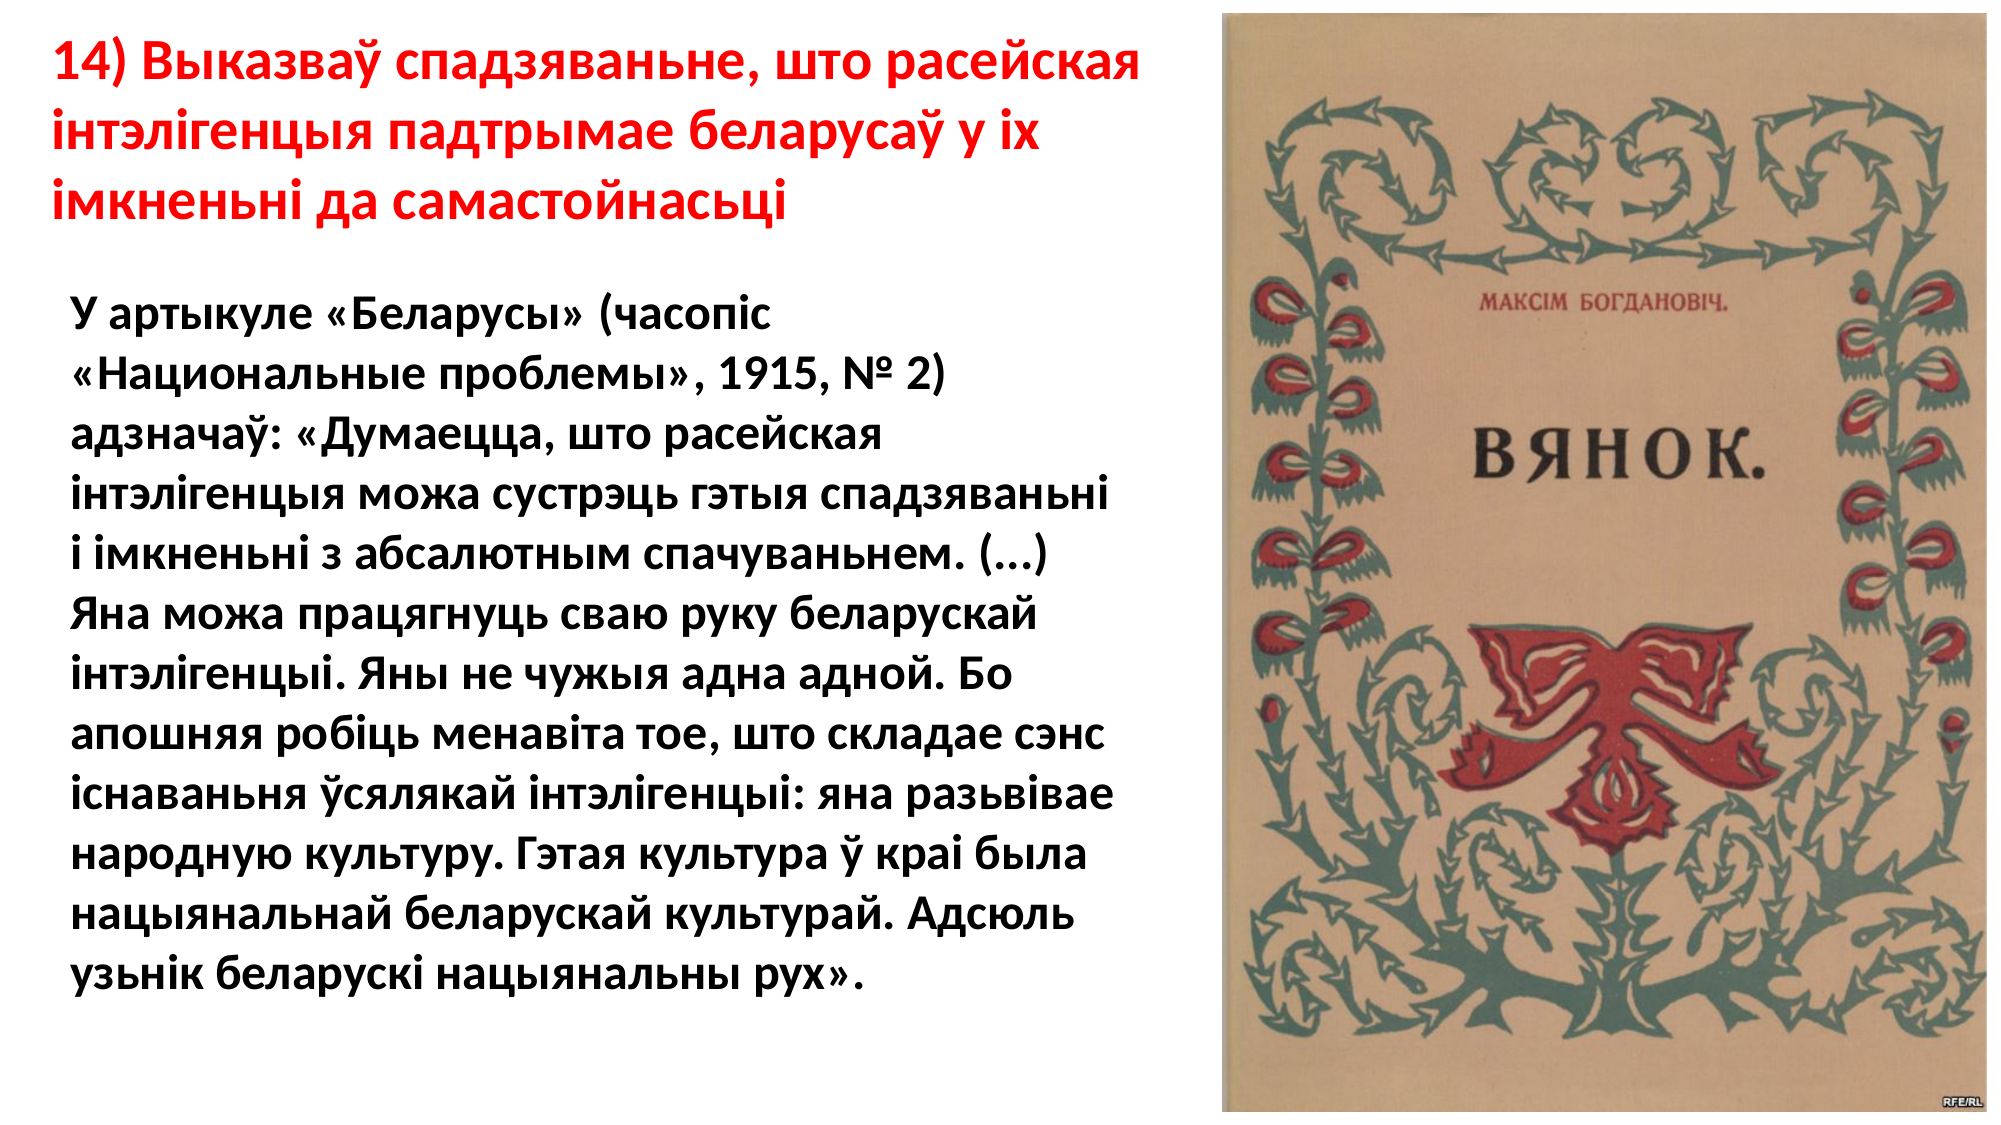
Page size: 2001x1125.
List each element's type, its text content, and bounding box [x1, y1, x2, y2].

text_box 14) Выказваў спадзяваньне, што расейская інтэлігенцыя падтрымае беларусаў у іх імкненьні да самастойнасьці [37, 13, 1205, 239]
text_box У артыкуле «Беларусы» (часопіс «Национальные проблемы», 1915, № 2) адзначаў: «Думаецца, што расейская інтэлігенцыя можа сустрэць гэтыя спадзяваньні і імкненьні з абсалютным спачуваньнем. (...) Яна можа працягнуць сваю руку беларускай інтэлігенцыі. Яны не чужыя адна адной. Бо апошняя робіць менавіта тое, што складае сэнс існаваньня ўсялякай інтэлігенцыі: яна разьвівае народную культуру. Гэтая культура ў краі была нацыянальнай беларускай культурай. Адсюль узьнік беларускі нацыянальны рух». [55, 272, 1146, 1007]
picture [1222, 13, 1987, 1112]
